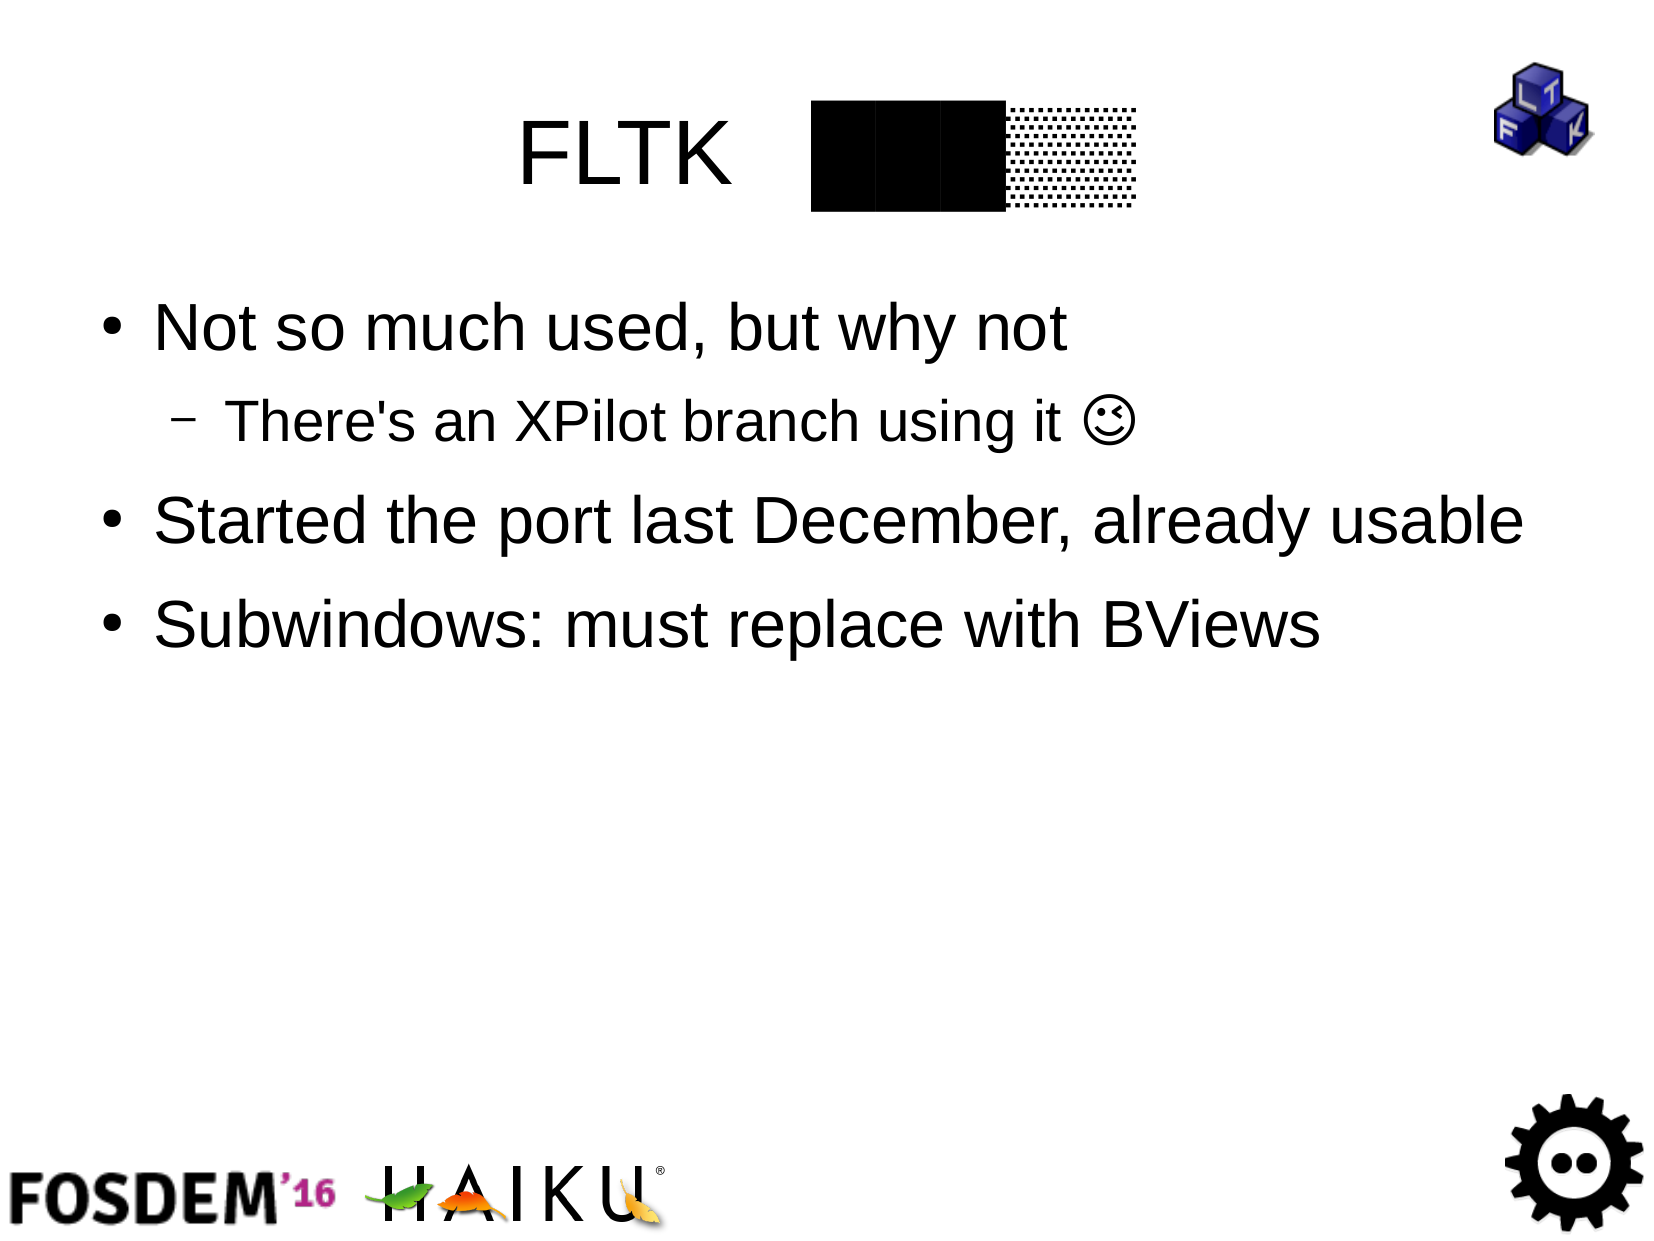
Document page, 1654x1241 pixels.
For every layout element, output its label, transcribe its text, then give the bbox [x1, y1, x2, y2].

picture [363, 1163, 670, 1235]
picture [1494, 58, 1595, 159]
list Not so much used, but why not There's an XPilot branch using it 😉 Started the port last December, already usable Subwindows: must replace with BViews [82, 290, 1571, 1010]
picture [0, 1152, 350, 1241]
title FLTK ███▒▒ [82, 49, 1571, 257]
picture [1505, 1094, 1648, 1235]
